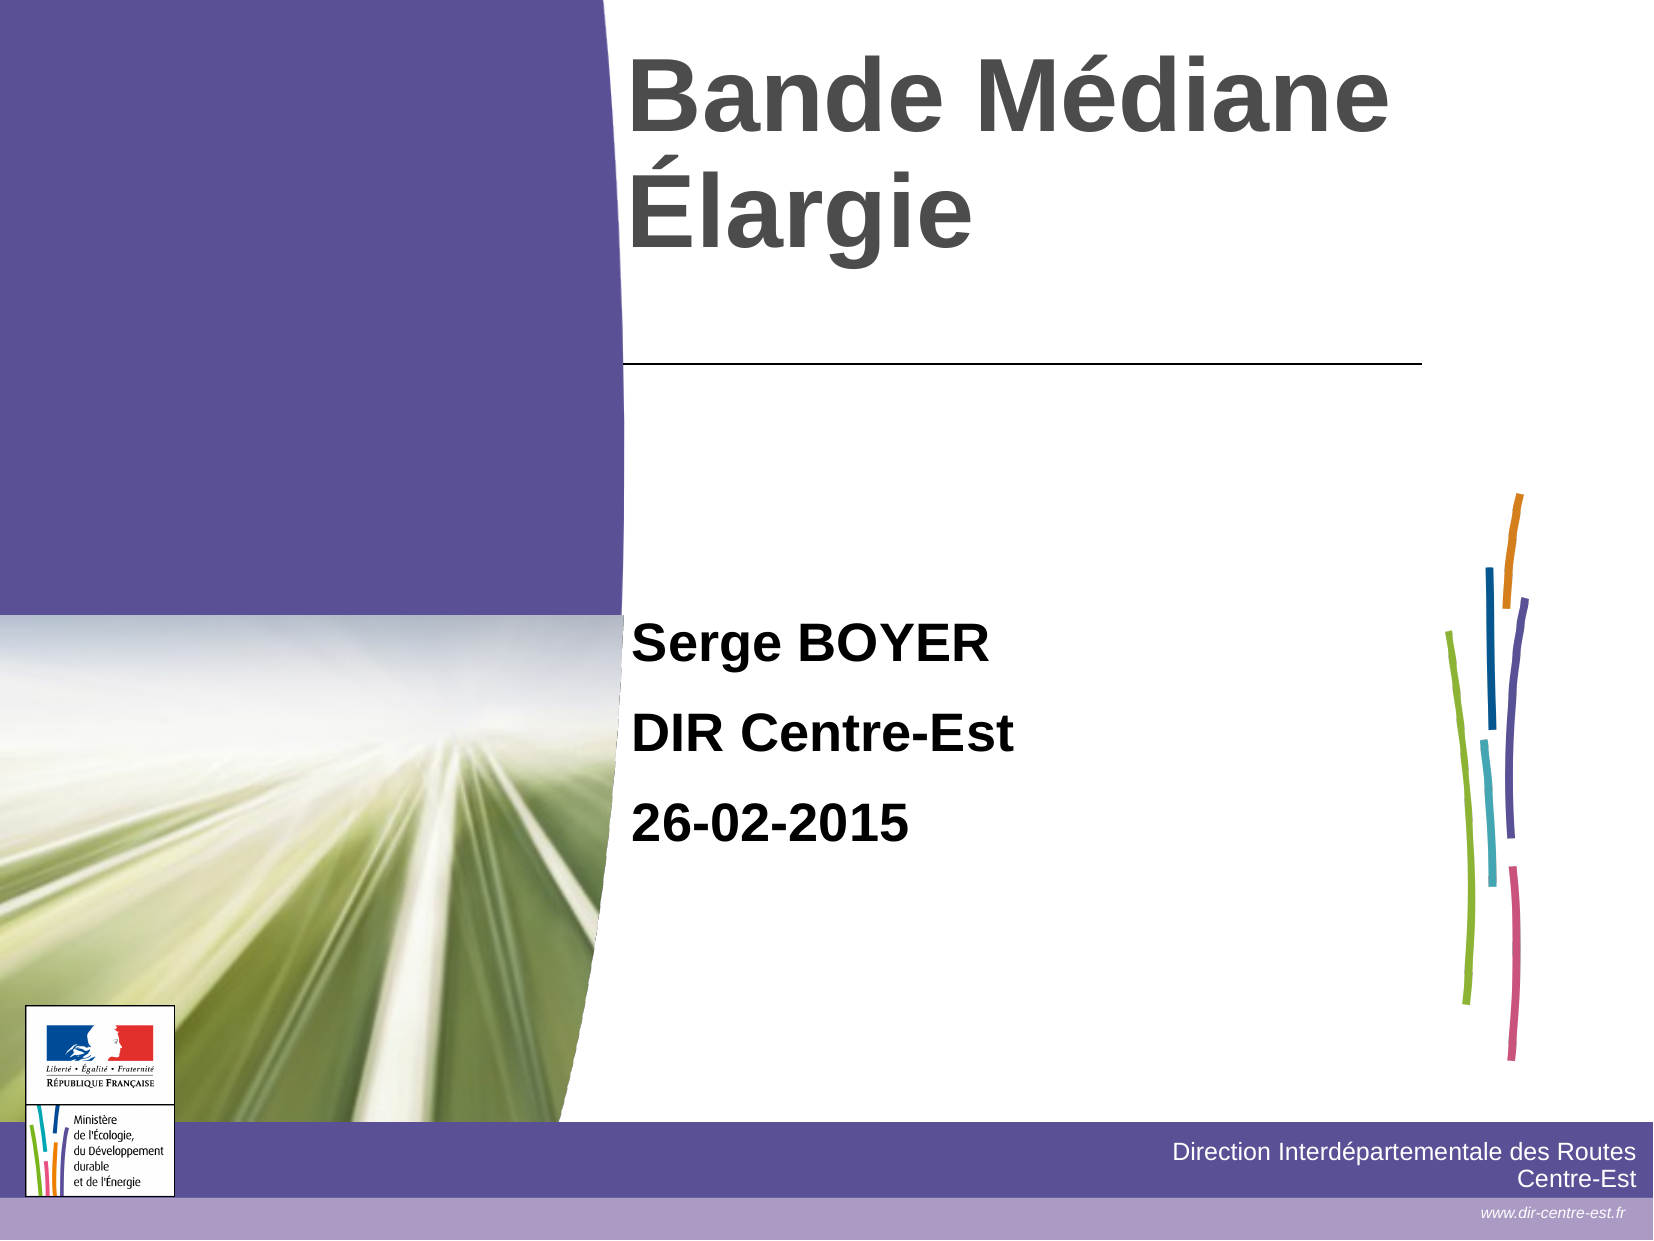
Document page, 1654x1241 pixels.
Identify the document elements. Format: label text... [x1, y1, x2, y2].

subtitle Serge BOYER DIR Centre-Est 26-02-2015 [631, 612, 1419, 854]
picture [0, 0, 1654, 1240]
title Bande Médiane Élargie [626, 36, 1571, 270]
